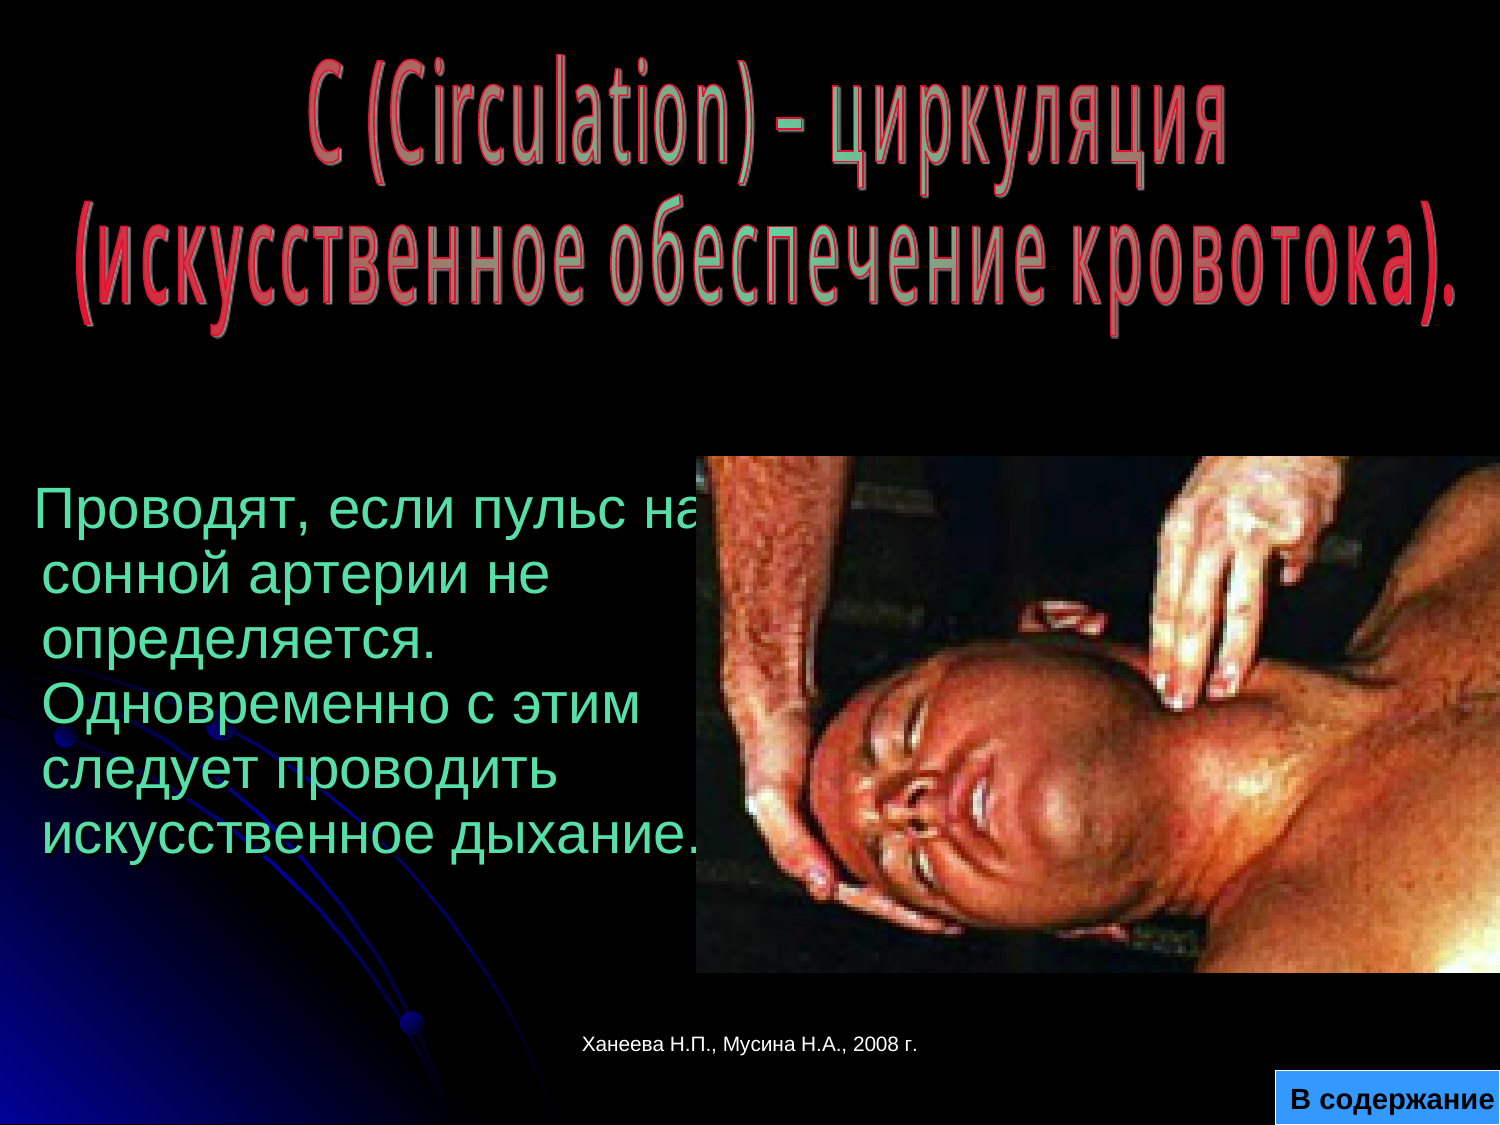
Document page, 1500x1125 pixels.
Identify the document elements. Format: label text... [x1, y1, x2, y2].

text_box С (Circulation) – циркуляция (искусственное обеспечение кровотока). [1073, 226, 1099, 302]
text_box С (Circulation) – циркуляция (искусственное обеспечение кровотока). [513, 85, 540, 163]
text_box С (Circulation) – циркуляция (искусственное обеспечение кровотока). [875, 85, 904, 162]
text_box С (Circulation) – циркуляция (искусственное обеспечение кровотока). [1349, 226, 1374, 302]
text_box С (Circulation) – циркуляция (искусственное обеспечение кровотока). [994, 85, 1024, 196]
text_box С (Circulation) – циркуляция (искусственное обеспечение кровотока). [178, 226, 204, 302]
text_box С (Circulation) – циркуляция (искусственное обеспечение кровотока). [929, 226, 957, 302]
text_box С (Circulation) – циркуляция (искусственное обеспечение кровотока). [572, 84, 598, 163]
text_box С (Circulation) – циркуляция (искусственное обеспечение кровотока). [76, 201, 90, 325]
text_box С (Circulation) – циркуляция (искусственное обеспечение кровотока). [1383, 225, 1409, 304]
text_box С (Circulation) – циркуляция (искусственное обеспечение кровотока). [390, 59, 422, 163]
text_box С (Circulation) – циркуляция (искусственное обеспечение кровотока). [1110, 224, 1138, 336]
text_box С (Circulation) – циркуляция (искусственное обеспечение кровотока). [832, 85, 863, 188]
text_box С (Circulation) – циркуляция (искусственное обеспечение кровотока). [282, 224, 306, 304]
text_box С (Circulation) – циркуляция (искусственное обеспечение кровотока). [471, 226, 499, 302]
text_box С (Circulation) – циркуляция (искусственное обеспечение кровотока). [609, 68, 628, 163]
text_box С (Circulation) – циркуляция (искусственное обеспечение кровотока). [698, 84, 725, 162]
text_box С (Circulation) – циркуляция (искусственное обеспечение кровотока). [1232, 224, 1261, 304]
text_box С (Circulation) – циркуляция (искусственное обеспечение кровотока). [738, 60, 752, 184]
text_box С (Circulation) – циркуляция (искусственное обеспечение кровотока). [1421, 201, 1435, 325]
picture [696, 456, 1500, 973]
text_box С (Circulation) – циркуляция (искусственное обеспечение кровотока). [972, 226, 1001, 302]
text_box С (Circulation) – циркуляция (искусственное обеспечение кровотока). [349, 226, 376, 302]
text_box С (Circulation) – циркуляция (искусственное обеспечение кровотока). [732, 224, 756, 304]
text_box С (Circulation) – циркуляция (искусственное обеспечение кровотока). [694, 224, 721, 304]
text_box С (Circulation) – циркуляция (искусственное обеспечение кровотока). [654, 84, 684, 163]
text_box С (Circulation) – циркуляция (искусственное обеспечение кровотока). [809, 224, 836, 304]
text_box С (Circulation) – циркуляция (искусственное обеспечение кровотока). [478, 84, 502, 163]
text_box С (Circulation) – циркуляция (искусственное обеспечение кровотока). [368, 60, 383, 184]
text_box С (Circulation) – циркуляция (искусственное обеспечение кровотока). [314, 226, 340, 302]
text_box С (Circulation) – циркуляция (искусственное обеспечение кровотока). [1154, 85, 1182, 162]
text_box С (Circulation) – циркуляция (искусственное обеспечение кровотока). [388, 224, 415, 304]
text_box С (Circulation) – циркуляция (искусственное обеспечение кровотока). [1150, 224, 1179, 304]
text_box С (Circulation) – циркуляция (искусственное обеспечение кровотока). [1028, 85, 1057, 163]
text_box С (Circulation) – циркуляция (искусственное обеспечение кровотока). [1111, 85, 1142, 188]
text_box С (Circulation) – циркуляция (искусственное обеспечение кровотока). [1193, 226, 1220, 302]
text_box С (Circulation) – циркуляция (искусственное обеспечение кровотока). [428, 226, 456, 302]
text_box С (Circulation) – циркуляция (искусственное обеспечение кровотока). [610, 224, 640, 304]
text_box С (Circulation) – циркуляция (искусственное обеспечение кровотока). [652, 194, 681, 304]
text_box С (Circulation) – циркуляция (искусственное обеспечение кровотока). [920, 84, 949, 196]
text_box С (Circulation) – циркуляция (искусственное обеспечение кровотока). [767, 226, 794, 302]
text_box С (Circulation) – циркуляция (искусственное обеспечение кровотока). [248, 224, 272, 304]
text_box С (Circulation) – циркуляция (искусственное обеспечение кровотока). [1271, 226, 1297, 302]
text_box С (Circulation) – циркуляция (искусственное обеспечение кровотока). [1195, 85, 1222, 162]
text_box С (Circulation) – циркуляция (искусственное обеспечение кровотока). [848, 226, 876, 302]
text_box С (Circulation) – циркуляция (искусственное обеспечение кровотока). [143, 224, 166, 304]
text_box С (Circulation) – циркуляция (искусственное обеспечение кровотока). [1016, 224, 1043, 304]
text_box С (Circulation) – циркуляция (искусственное обеспечение кровотока). [210, 226, 240, 336]
list Проводят, если пульс на сонной артерии не определяется. Одновременно с этим следует проводить искусственное дыхание. [0, 467, 811, 981]
text_box С (Circulation) – циркуляция (искусственное обеспечение кровотока). [1068, 85, 1096, 162]
text_box С (Circulation) – циркуляция (искусственное обеспечение кровотока). [1305, 224, 1335, 304]
text_box С (Circulation) – циркуляция (искусственное обеспечение кровотока). [453, 84, 472, 162]
text_box С (Circulation) – циркуляция (искусственное обеспечение кровотока). [513, 224, 542, 304]
text_box В содержание [1275, 1070, 1500, 1125]
text_box С (Circulation) – циркуляция (искусственное обеспечение кровотока). [554, 224, 582, 304]
text_box С (Circulation) – циркуляция (искусственное обеспечение кровотока). [889, 224, 916, 304]
text_box С (Circulation) – циркуляция (искусственное обеспечение кровотока). [100, 226, 128, 302]
text_box С (Circulation) – циркуляция (искусственное обеспечение кровотока). [962, 85, 988, 162]
text_box С (Circulation) – циркуляция (искусственное обеспечение кровотока). [309, 59, 341, 163]
